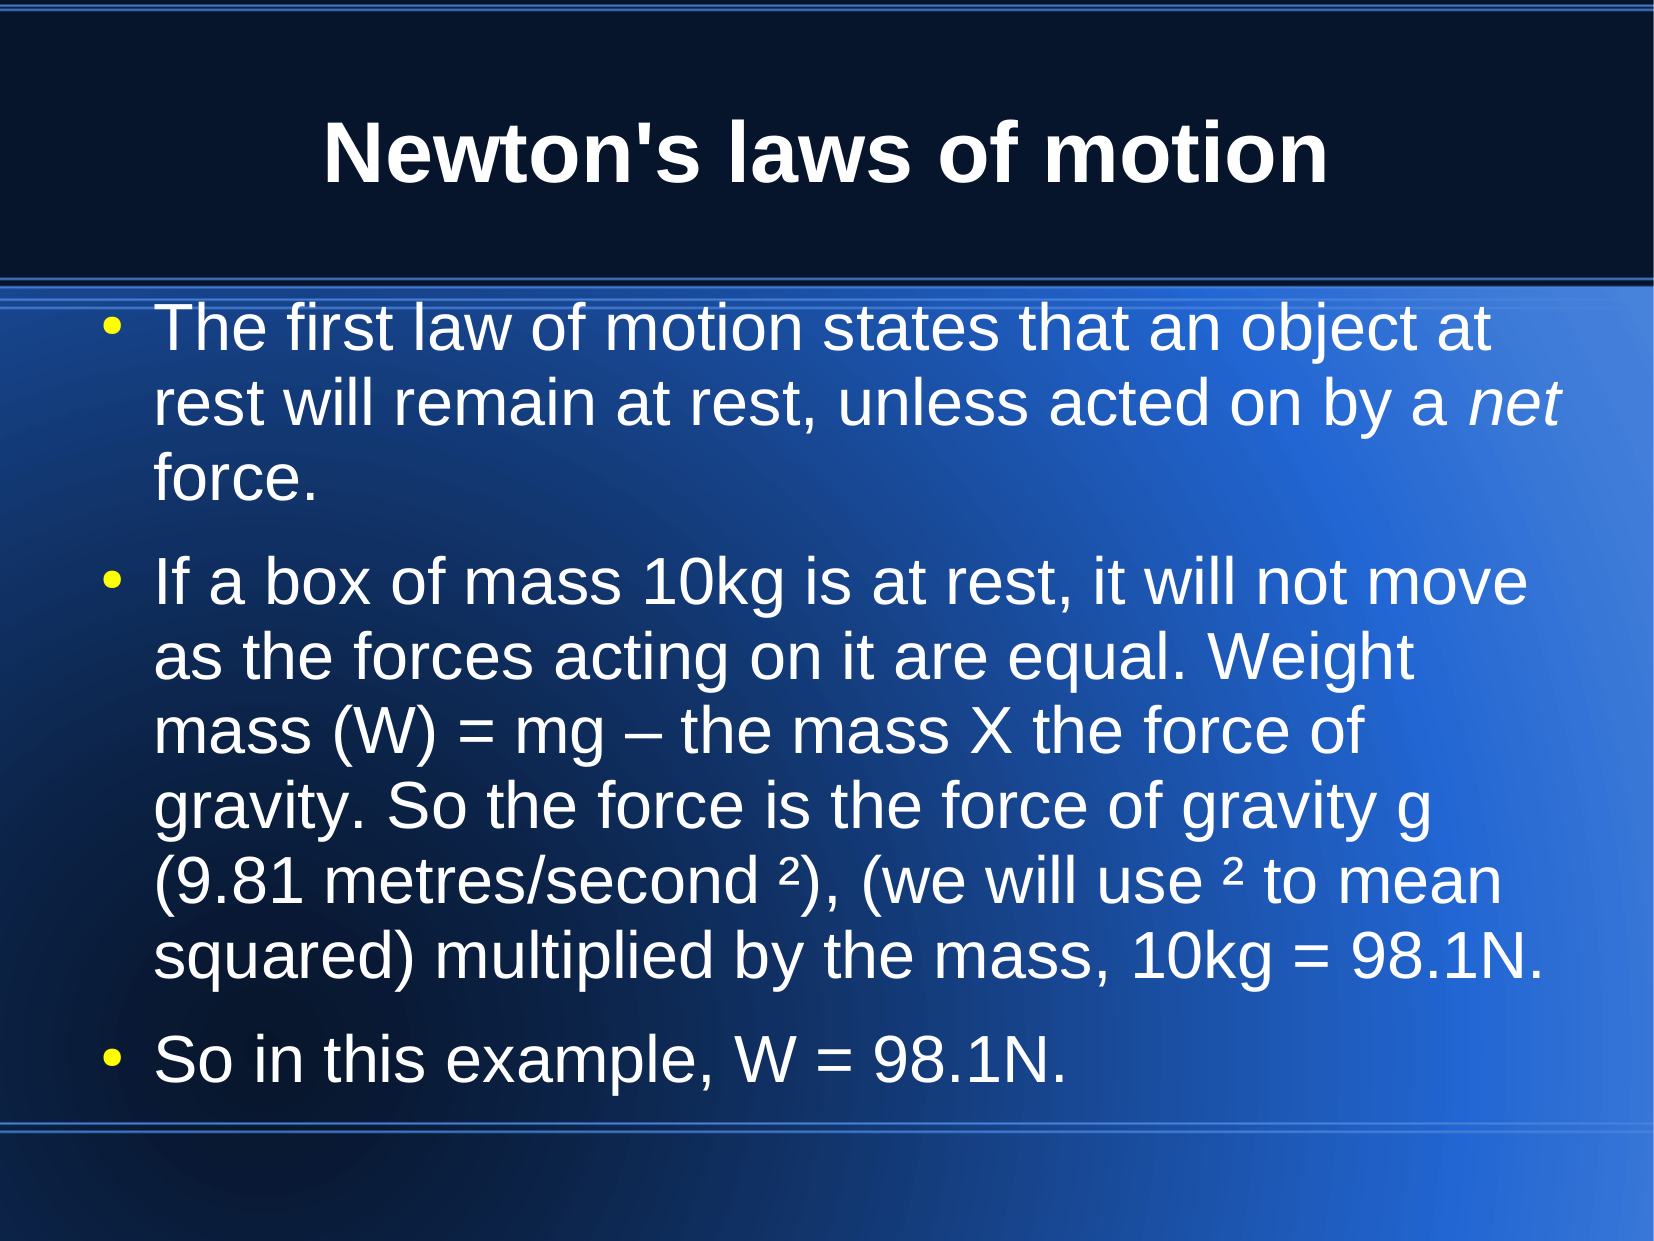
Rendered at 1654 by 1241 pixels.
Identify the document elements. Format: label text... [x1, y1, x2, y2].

title Newton's laws of motion [82, 49, 1571, 257]
list The first law of motion states that an object at rest will remain at rest, unless acted on by a net force. If a box of mass 10kg is at rest, it will not move as the forces acting on it are equal. Weight mass (W) = mg – the mass X the force of gravity. So the force is the force of gravity g (9.81 metres/second ²), (we will use ² to mean squared) multiplied by the mass, 10kg = 98.1N. So in this example, W = 98.1N. [82, 290, 1571, 1109]
picture [0, 0, 1654, 1241]
